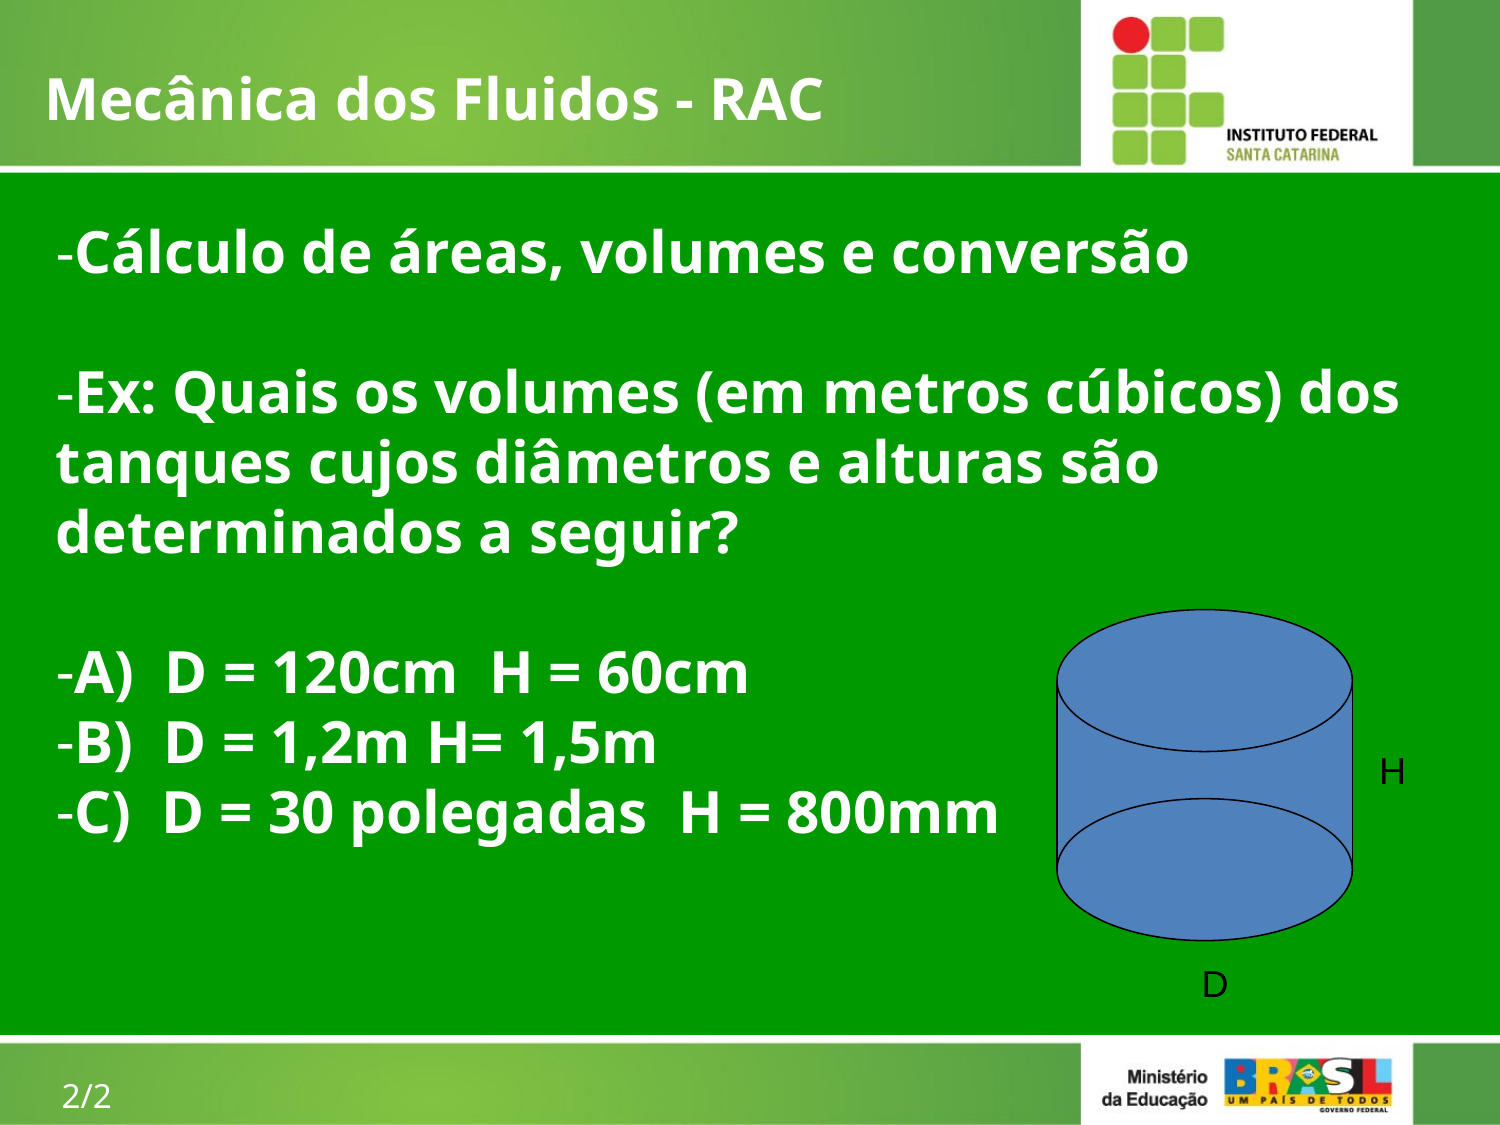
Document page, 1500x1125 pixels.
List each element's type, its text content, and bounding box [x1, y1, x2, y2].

text_box 2/2 [46, 1036, 151, 1123]
text_box Mecânica dos Fluidos - RAC [29, 54, 928, 141]
picture [0, 1035, 1500, 1125]
text_box H [1364, 739, 1459, 801]
text_box D [1186, 952, 1329, 1013]
text_box Cálculo de áreas, volumes e conversão Ex: Quais os volumes (em metros cúbicos) dos tanques cujos diâmetros e alturas são determinados a seguir? A) D = 120cm H = 60cm B) D = 1,2m H= 1,5m C) D = 30 polegadas H = 800mm [41, 207, 1500, 924]
picture [0, 0, 1500, 172]
text_box [0, 172, 1500, 1035]
